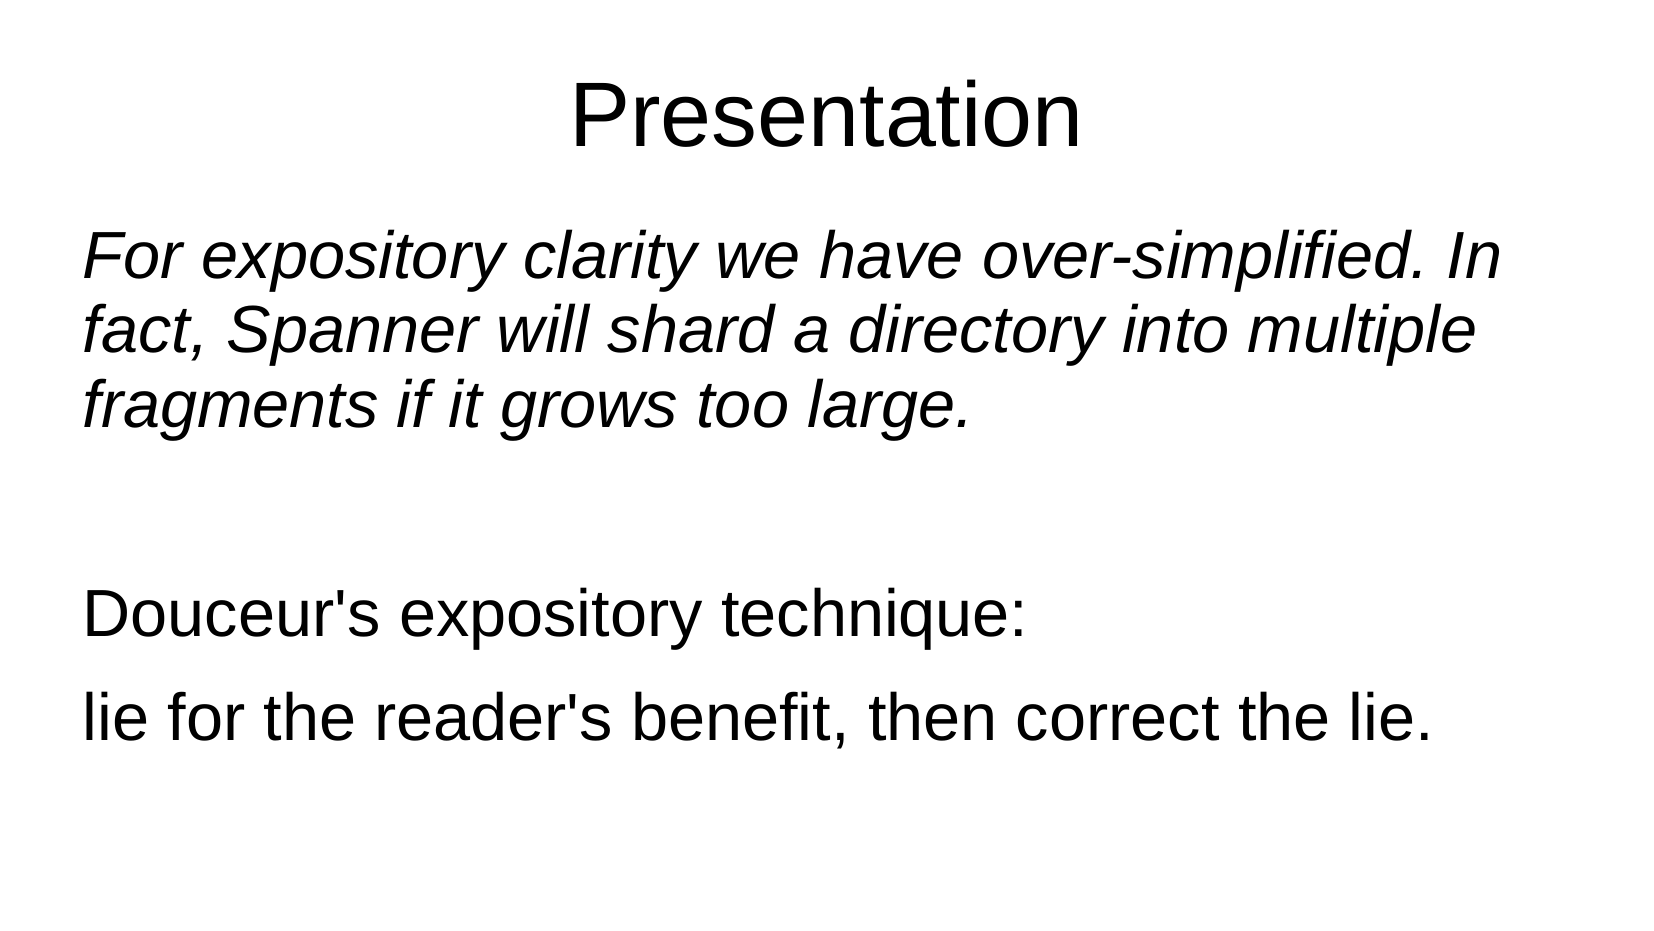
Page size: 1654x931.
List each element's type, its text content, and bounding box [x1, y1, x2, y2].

title Presentation [82, 37, 1571, 193]
list For expository clarity we have over-simplified. In fact, Spanner will shard a directory into multiple fragments if it grows too large. Douceur's expository technique: lie for the reader's benefit, then correct the lie. [82, 217, 1571, 758]
